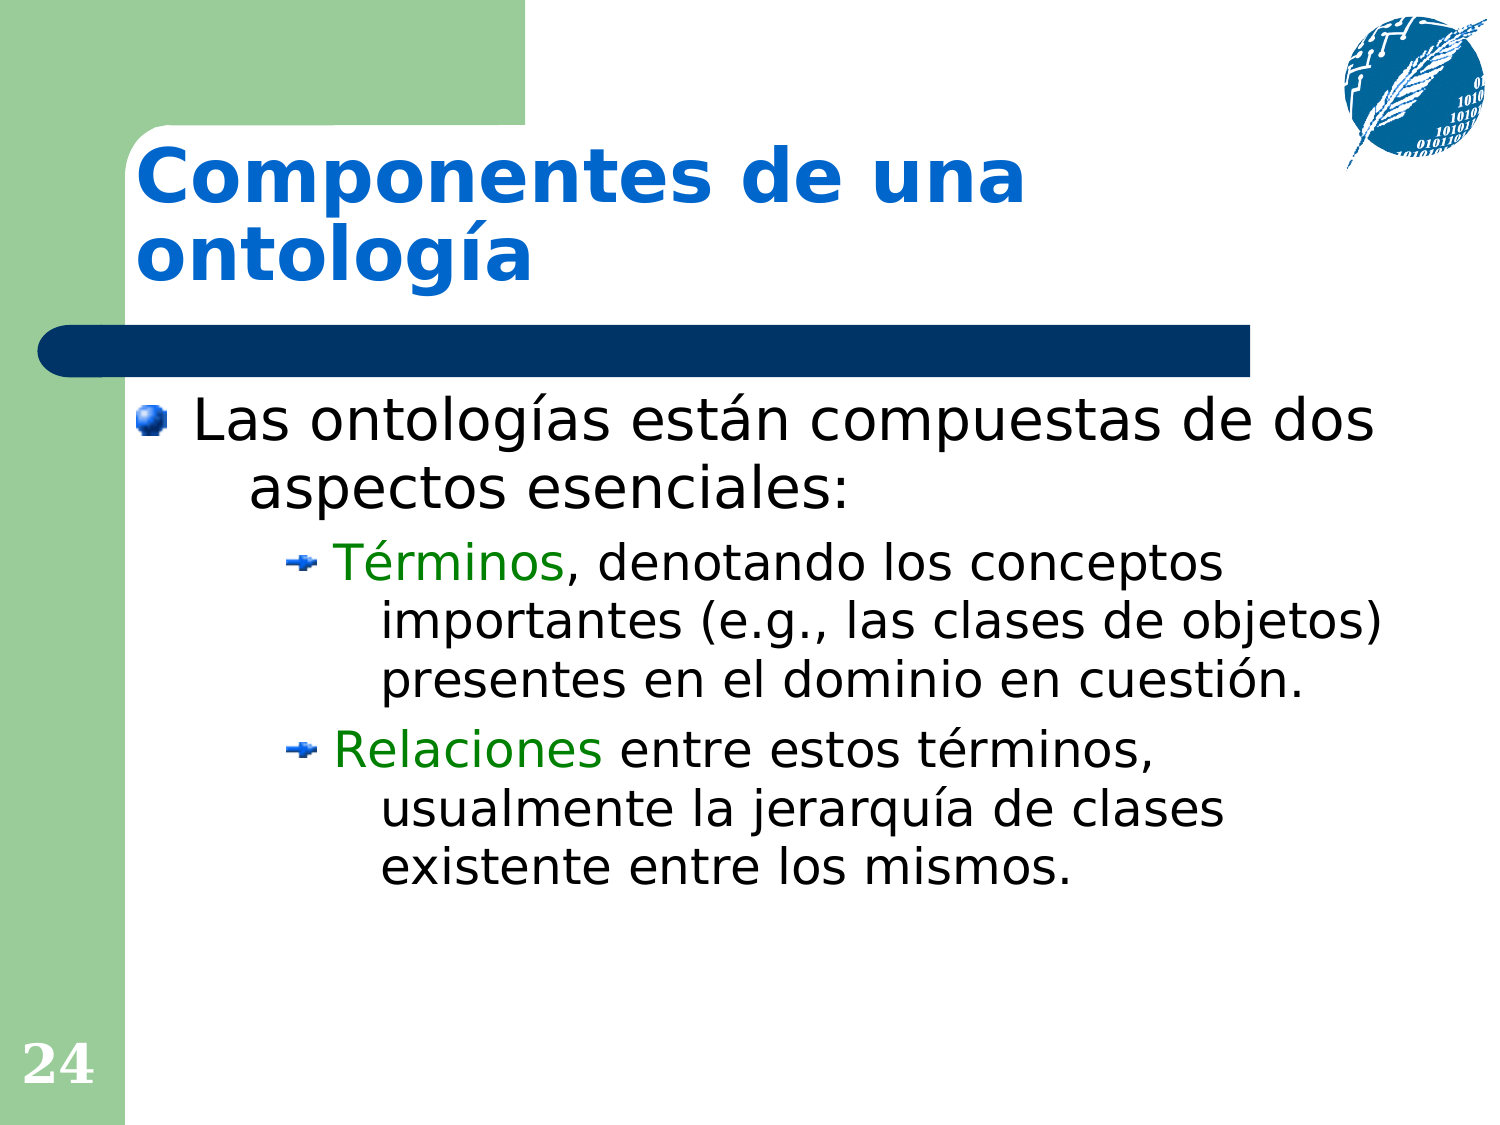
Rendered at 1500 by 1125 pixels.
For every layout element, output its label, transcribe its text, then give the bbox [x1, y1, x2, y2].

picture [1436, 127, 1450, 136]
picture [1433, 139, 1440, 147]
picture [1416, 140, 1425, 149]
title Componentes de una ontología [135, 135, 1412, 301]
picture [1341, 15, 1487, 172]
picture [1427, 138, 1431, 148]
list Las ontologías están compuestas de dos aspectos esenciales: Términos, denotando los conceptos importantes (e.g., las clases de objetos) presentes en el dominio en cuestión. Relaciones entre estos términos, usualmente la jerarquía de clases existente entre los mismos. [136, 386, 1399, 1108]
